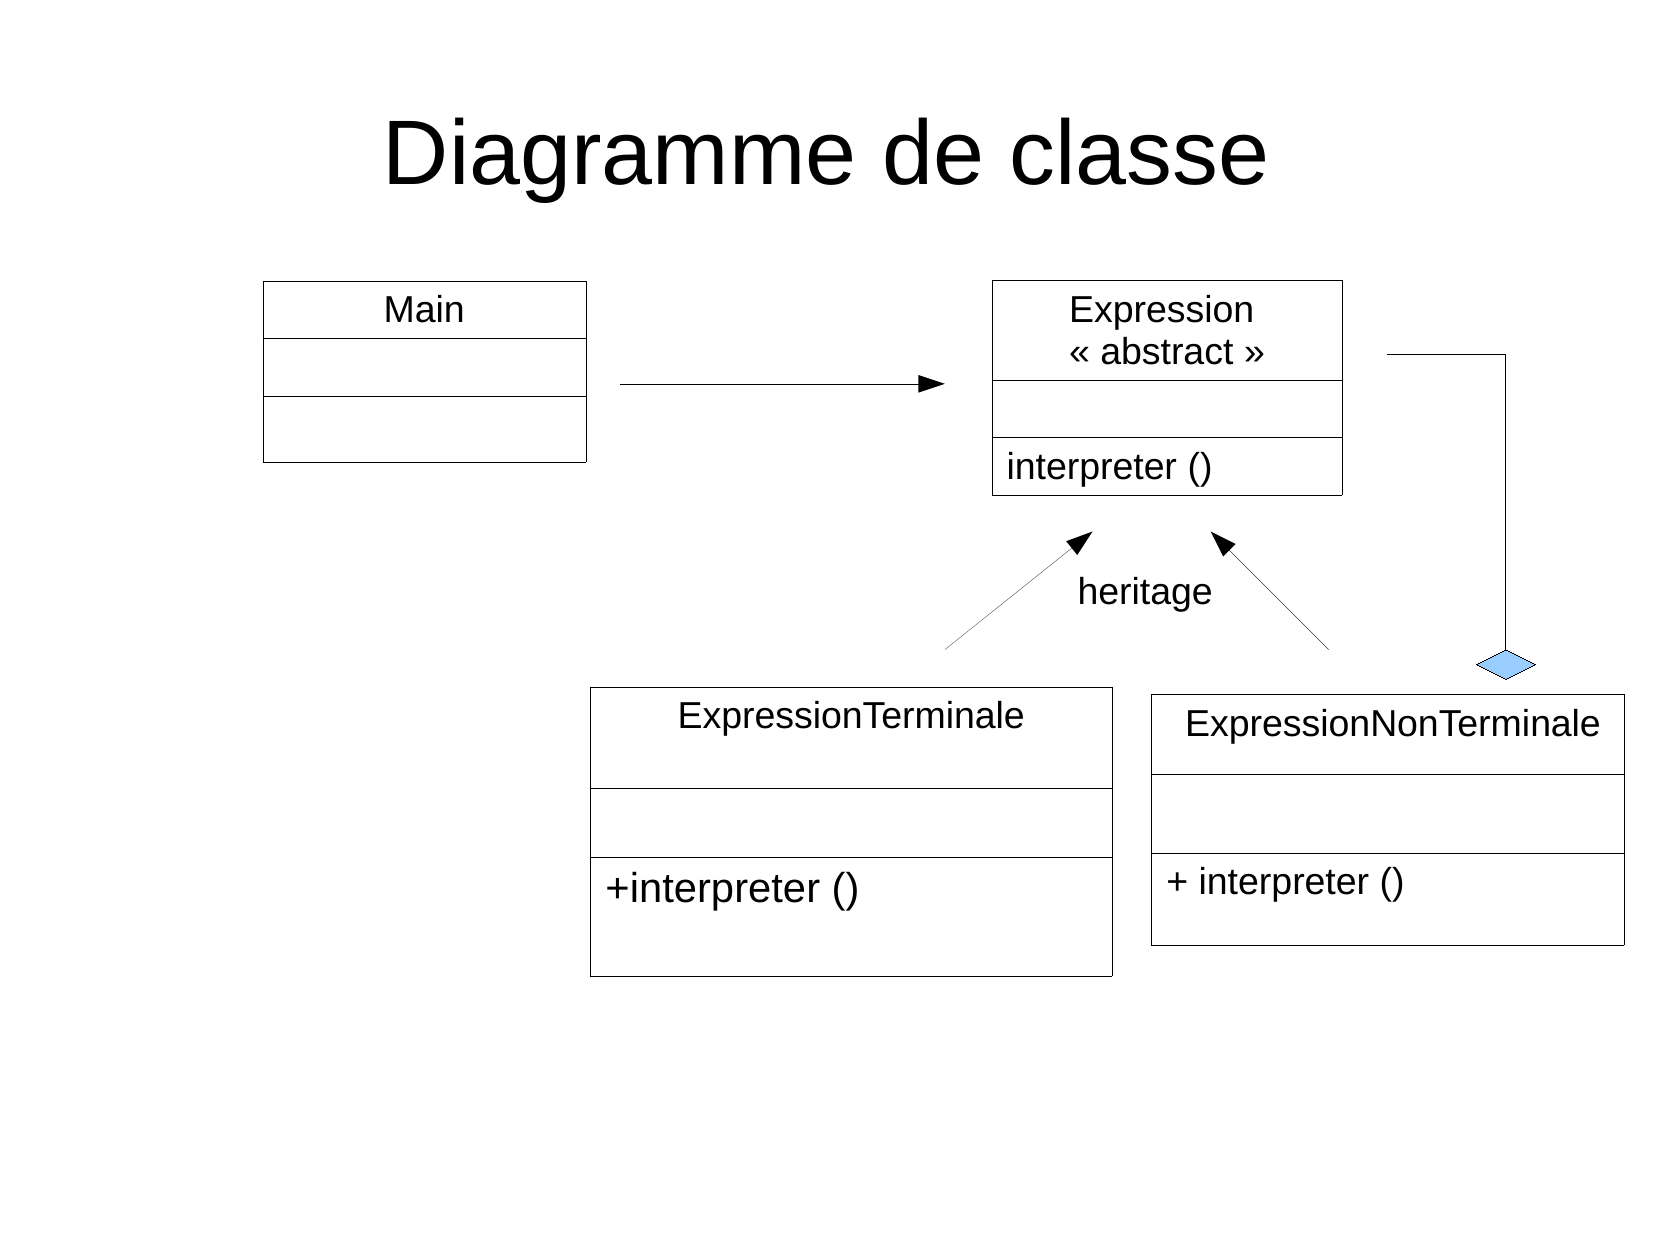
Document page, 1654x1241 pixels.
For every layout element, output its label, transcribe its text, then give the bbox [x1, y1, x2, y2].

title Diagramme de classe [82, 49, 1571, 257]
table_header ExpressionNonTerminale [1152, 695, 1624, 774]
text_box [1476, 649, 1536, 680]
table_cell [264, 339, 586, 396]
text_box heritage [1062, 563, 1270, 621]
table_cell +interpreter () [591, 858, 1112, 976]
table_header Main [264, 282, 586, 338]
table_cell [993, 381, 1342, 437]
table_cell + interpreter () [1152, 854, 1624, 945]
table_cell [591, 789, 1112, 857]
table_cell [1152, 775, 1624, 853]
table_cell [264, 397, 586, 462]
table_header ExpressionTerminale [591, 688, 1112, 788]
table_header Expression « abstract » [993, 281, 1342, 380]
table_cell interpreter () [993, 438, 1342, 495]
